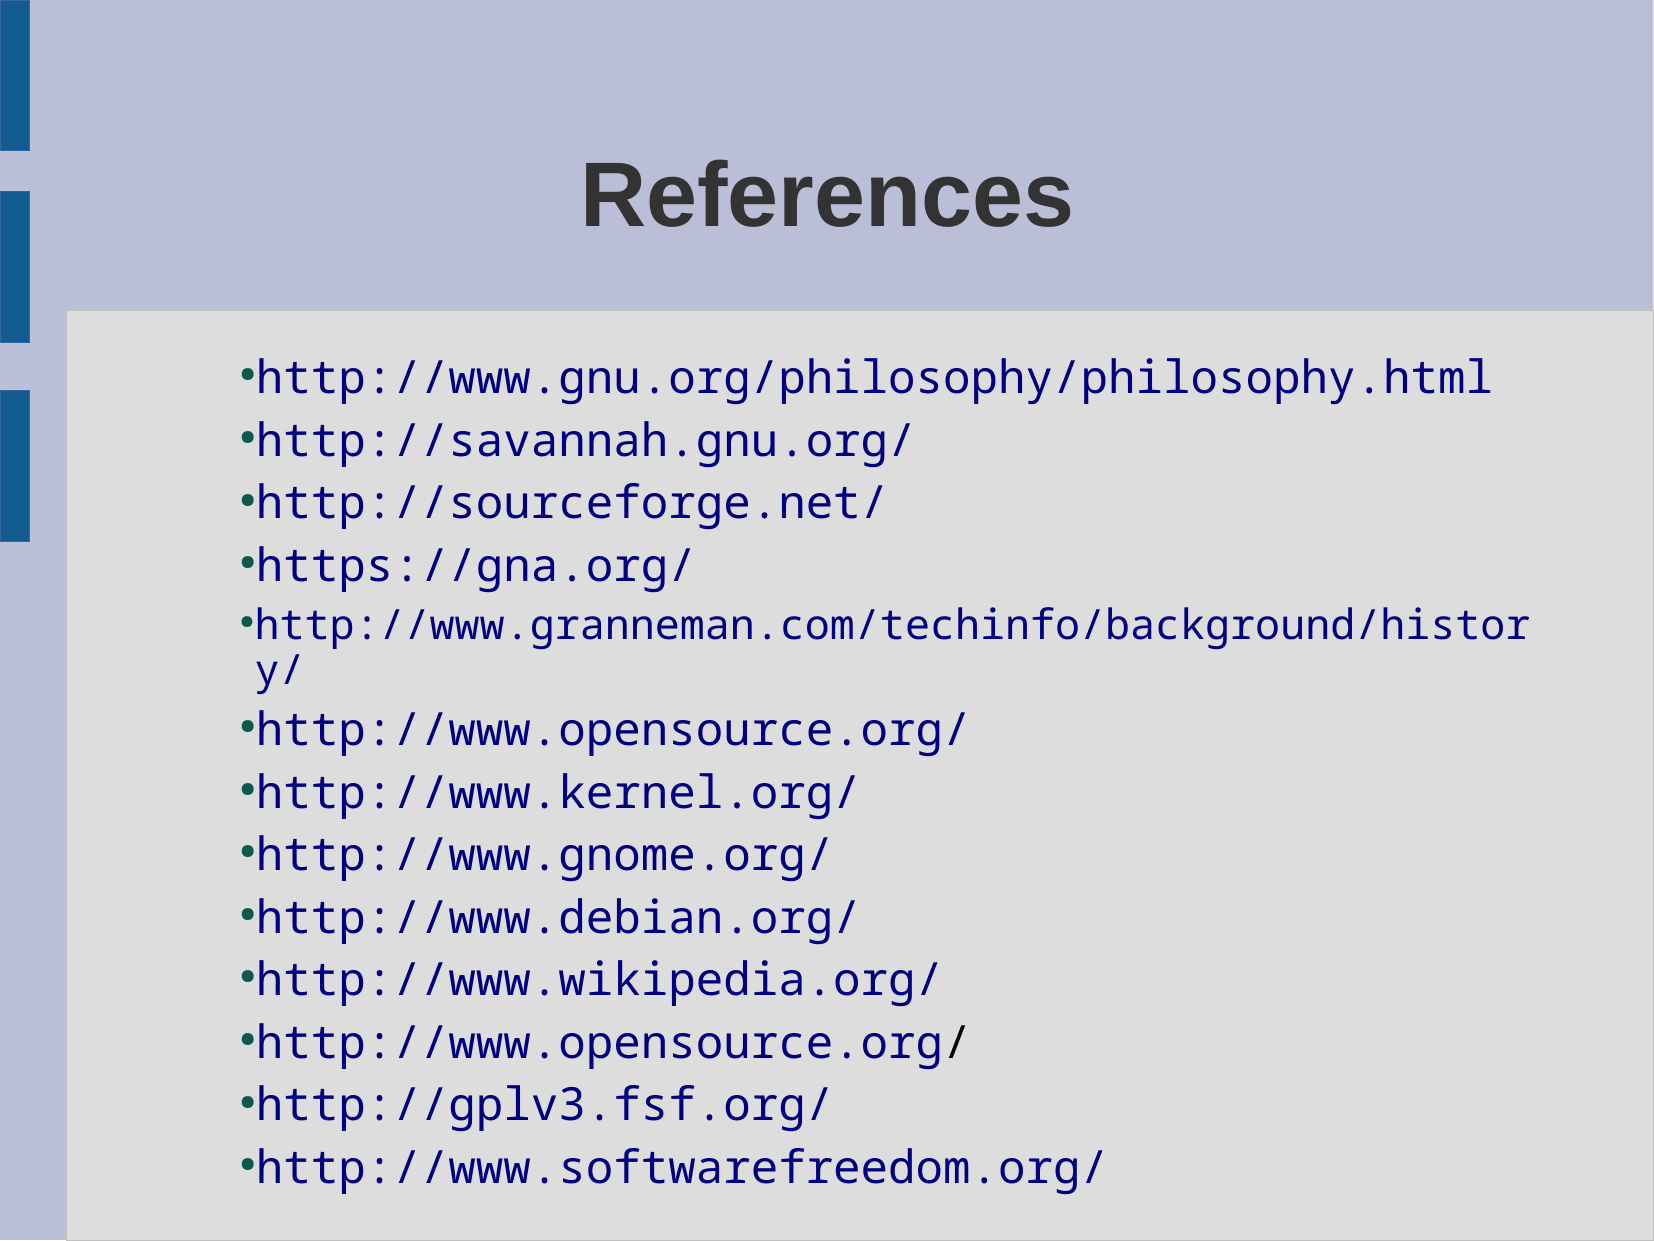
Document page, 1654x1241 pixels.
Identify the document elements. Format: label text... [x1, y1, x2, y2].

list http://www.gnu.org/philosophy/philosophy.html http://savannah.gnu.org/ http://sourceforge.net/ https://gna.org/ http://www.granneman.com/techinfo/background/history/ http://www.opensource.org/ http://www.kernel.org/ http://www.gnome.org/ http://www.debian.org/ http://www.wikipedia.org/ http://www.opensource.org/ http://gplv3.fsf.org/ http://www.softwarefreedom.org/ [121, 344, 1534, 1127]
title References [121, 91, 1534, 299]
